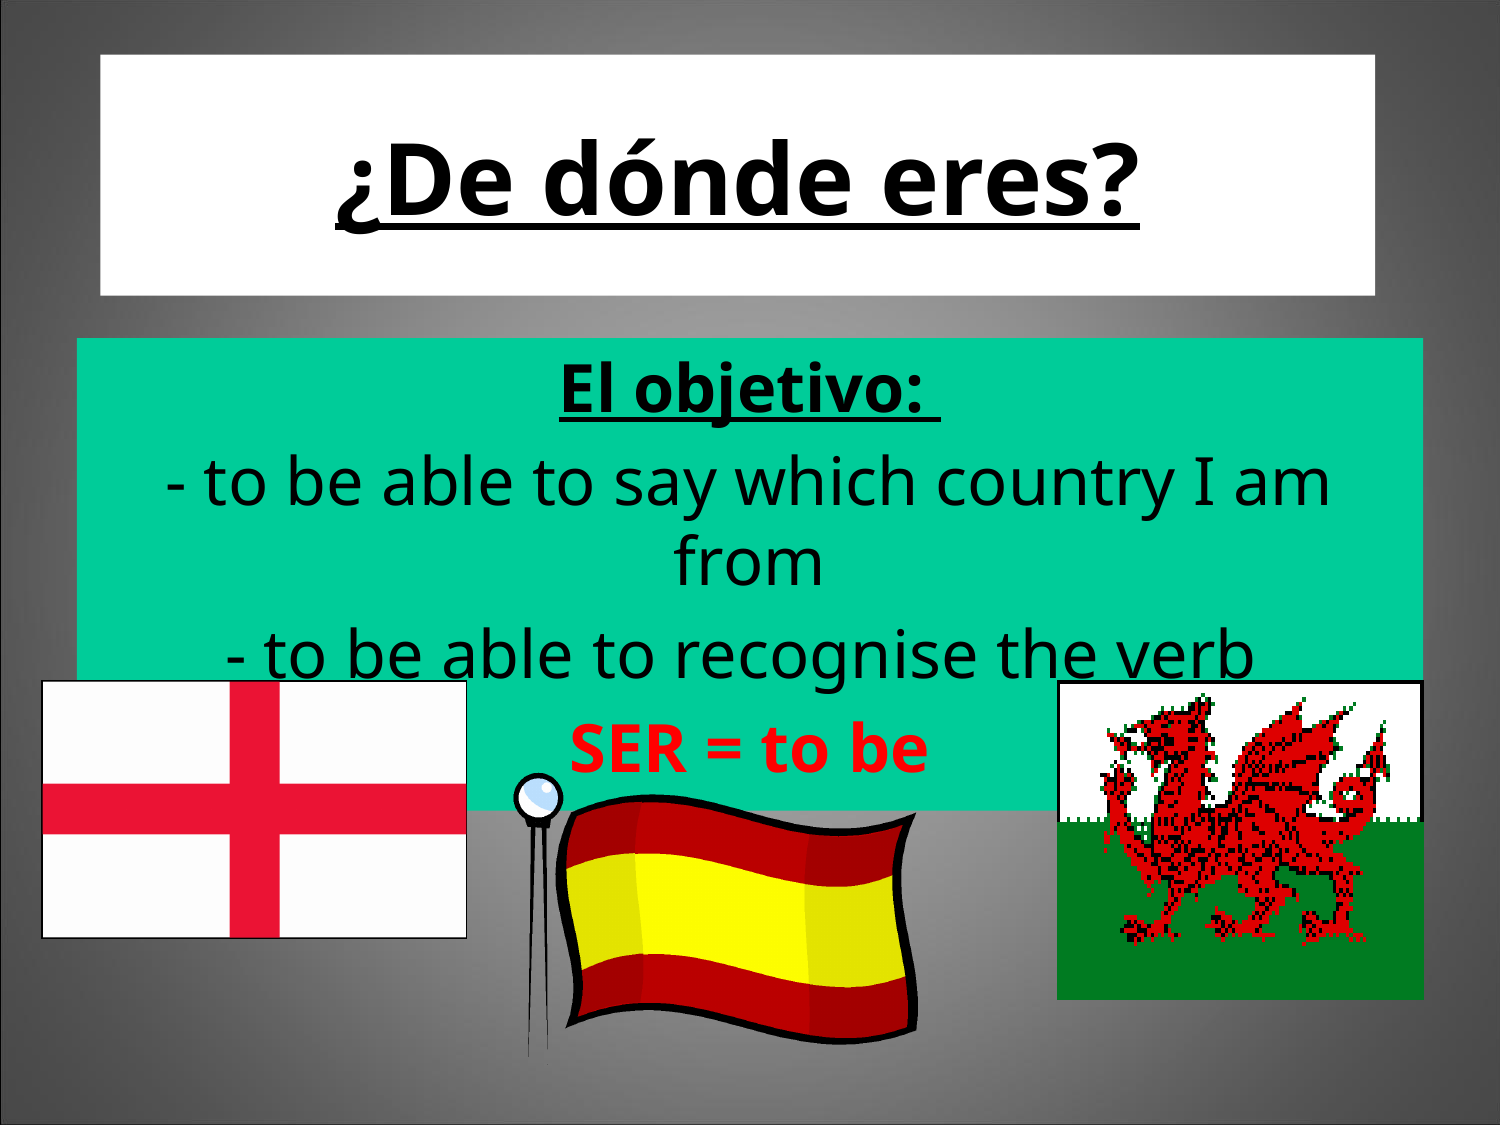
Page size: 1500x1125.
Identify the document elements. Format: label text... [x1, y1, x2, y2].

subtitle El objetivo: - to be able to say which country I am from - to be able to recognise the verb SER = to be [76, 338, 1424, 811]
title ¿De dónde eres? [100, 54, 1376, 296]
picture [0, 0, 1500, 1125]
